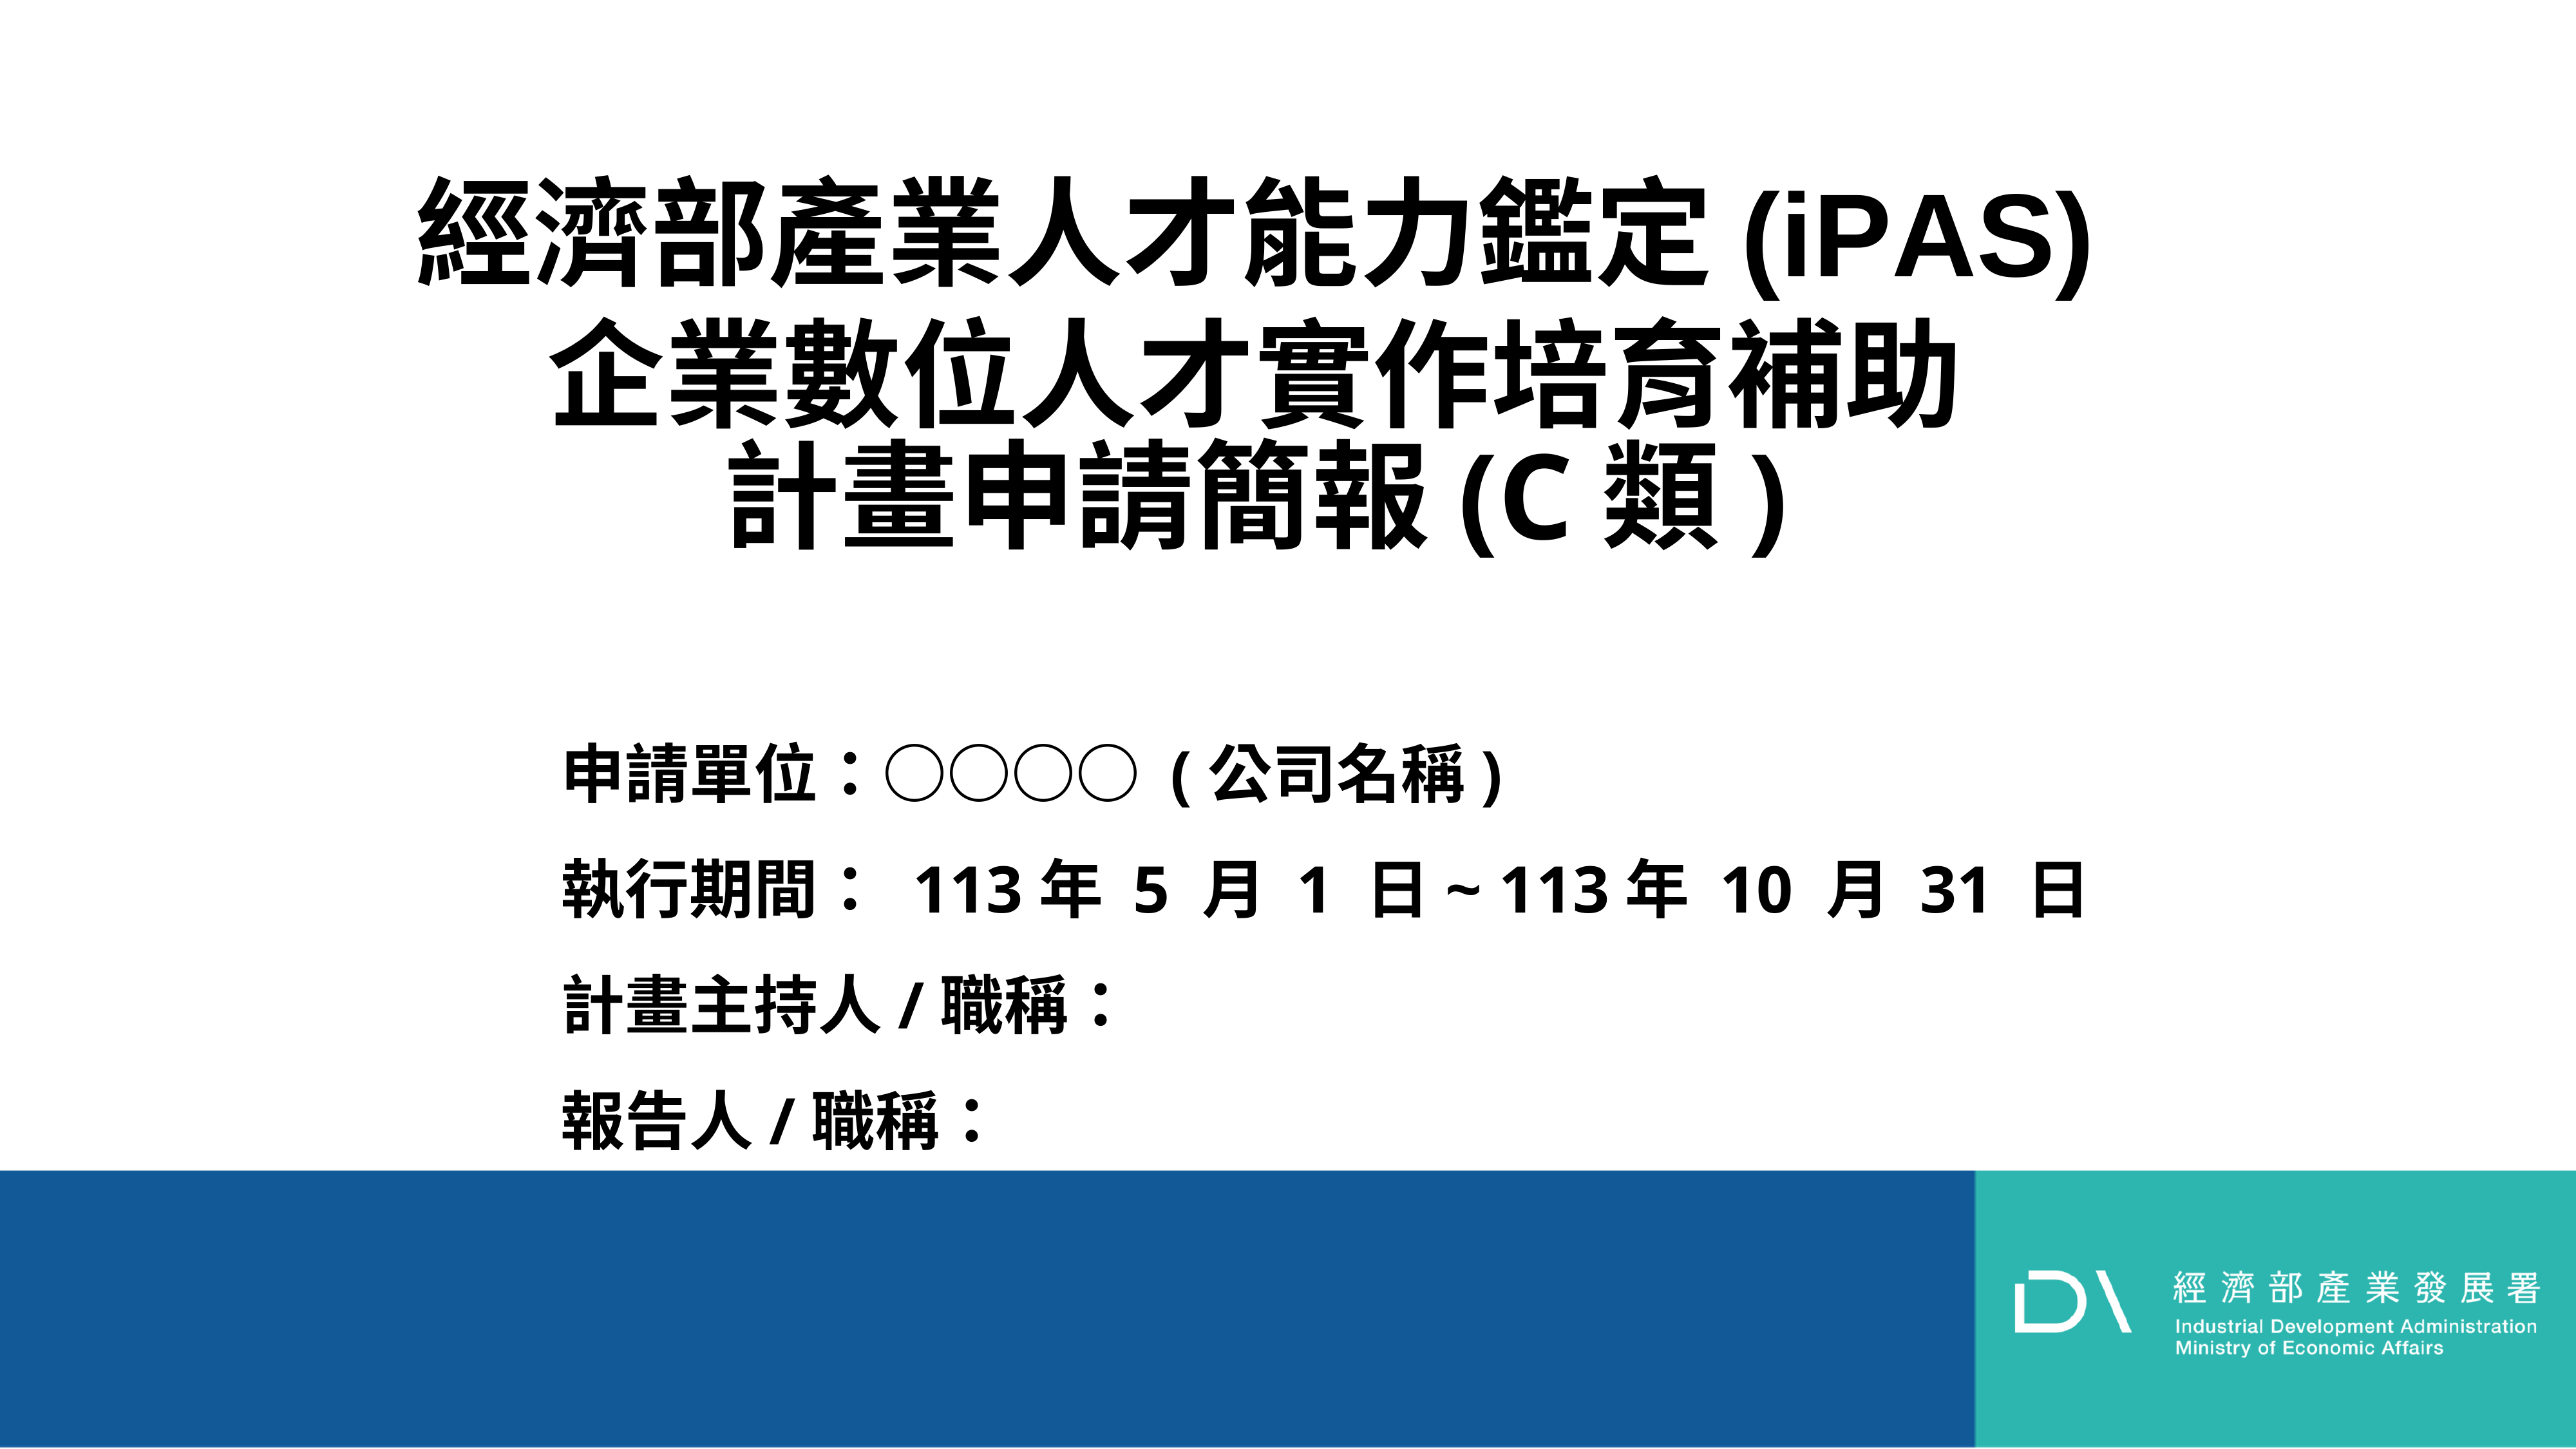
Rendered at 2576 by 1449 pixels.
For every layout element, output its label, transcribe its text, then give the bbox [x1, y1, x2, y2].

title 經濟部產業人才能力鑑定(iPAS) 企業數位人才實作培育補助 [155, 153, 2356, 336]
text_box 計畫申請簡報(C類) [712, 416, 1798, 567]
text_box 申請單位：○○○○ (公司名稱) 執行期間： 113年 5 月 1 日~ 113年 10 月 31 日 計畫主持人/職稱： 報告人/職稱： [555, 685, 2105, 1399]
